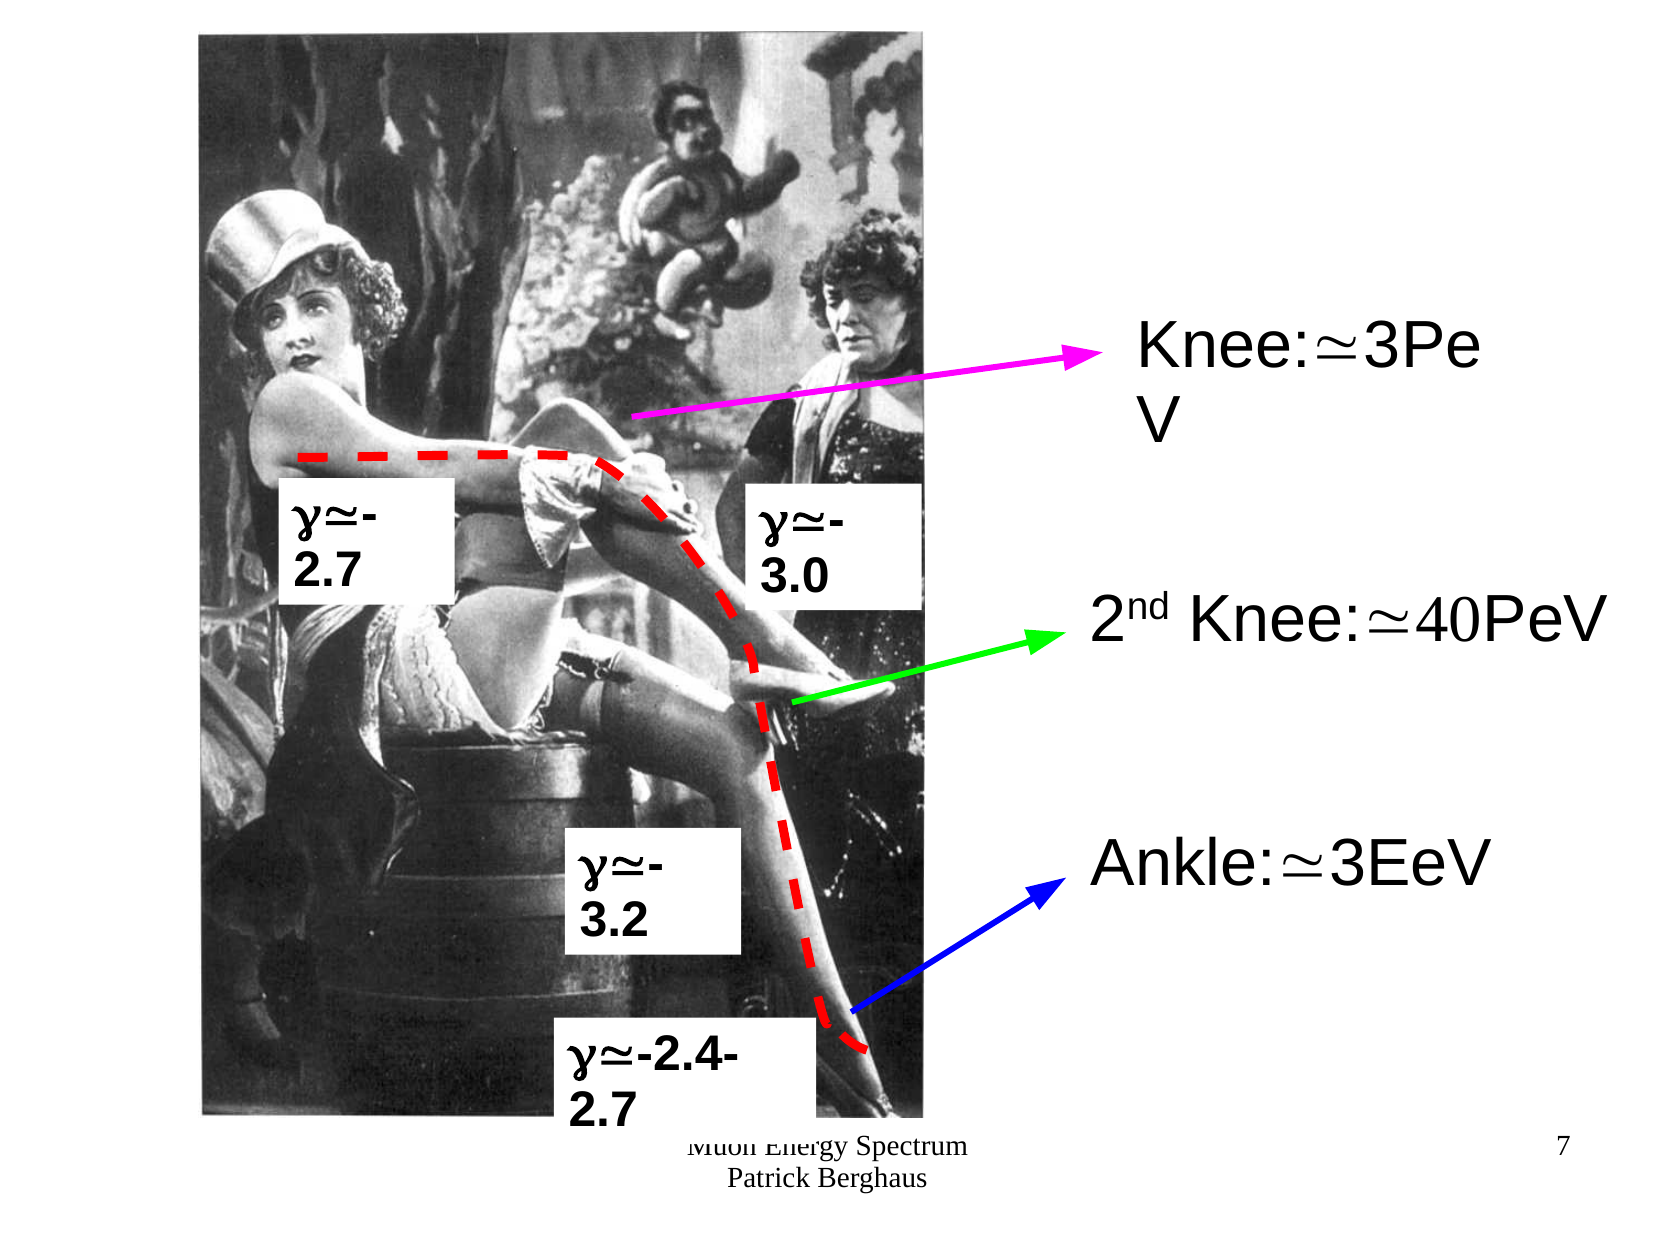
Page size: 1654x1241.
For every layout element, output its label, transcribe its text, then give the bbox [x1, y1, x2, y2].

text_box g≃-2.4-2.7 [553, 1017, 817, 1109]
text_box g≃-3.0 [745, 483, 922, 575]
text_box g≃-3.2 [564, 827, 742, 919]
text_box 2nd Knee:≃40PeV [1075, 573, 1629, 690]
text_box Ankle:≃3EeV [1076, 817, 1507, 934]
text_box Knee:≃3PeV [1122, 299, 1541, 416]
picture [198, 31, 925, 1118]
text_box g≃-2.7 [278, 478, 455, 569]
